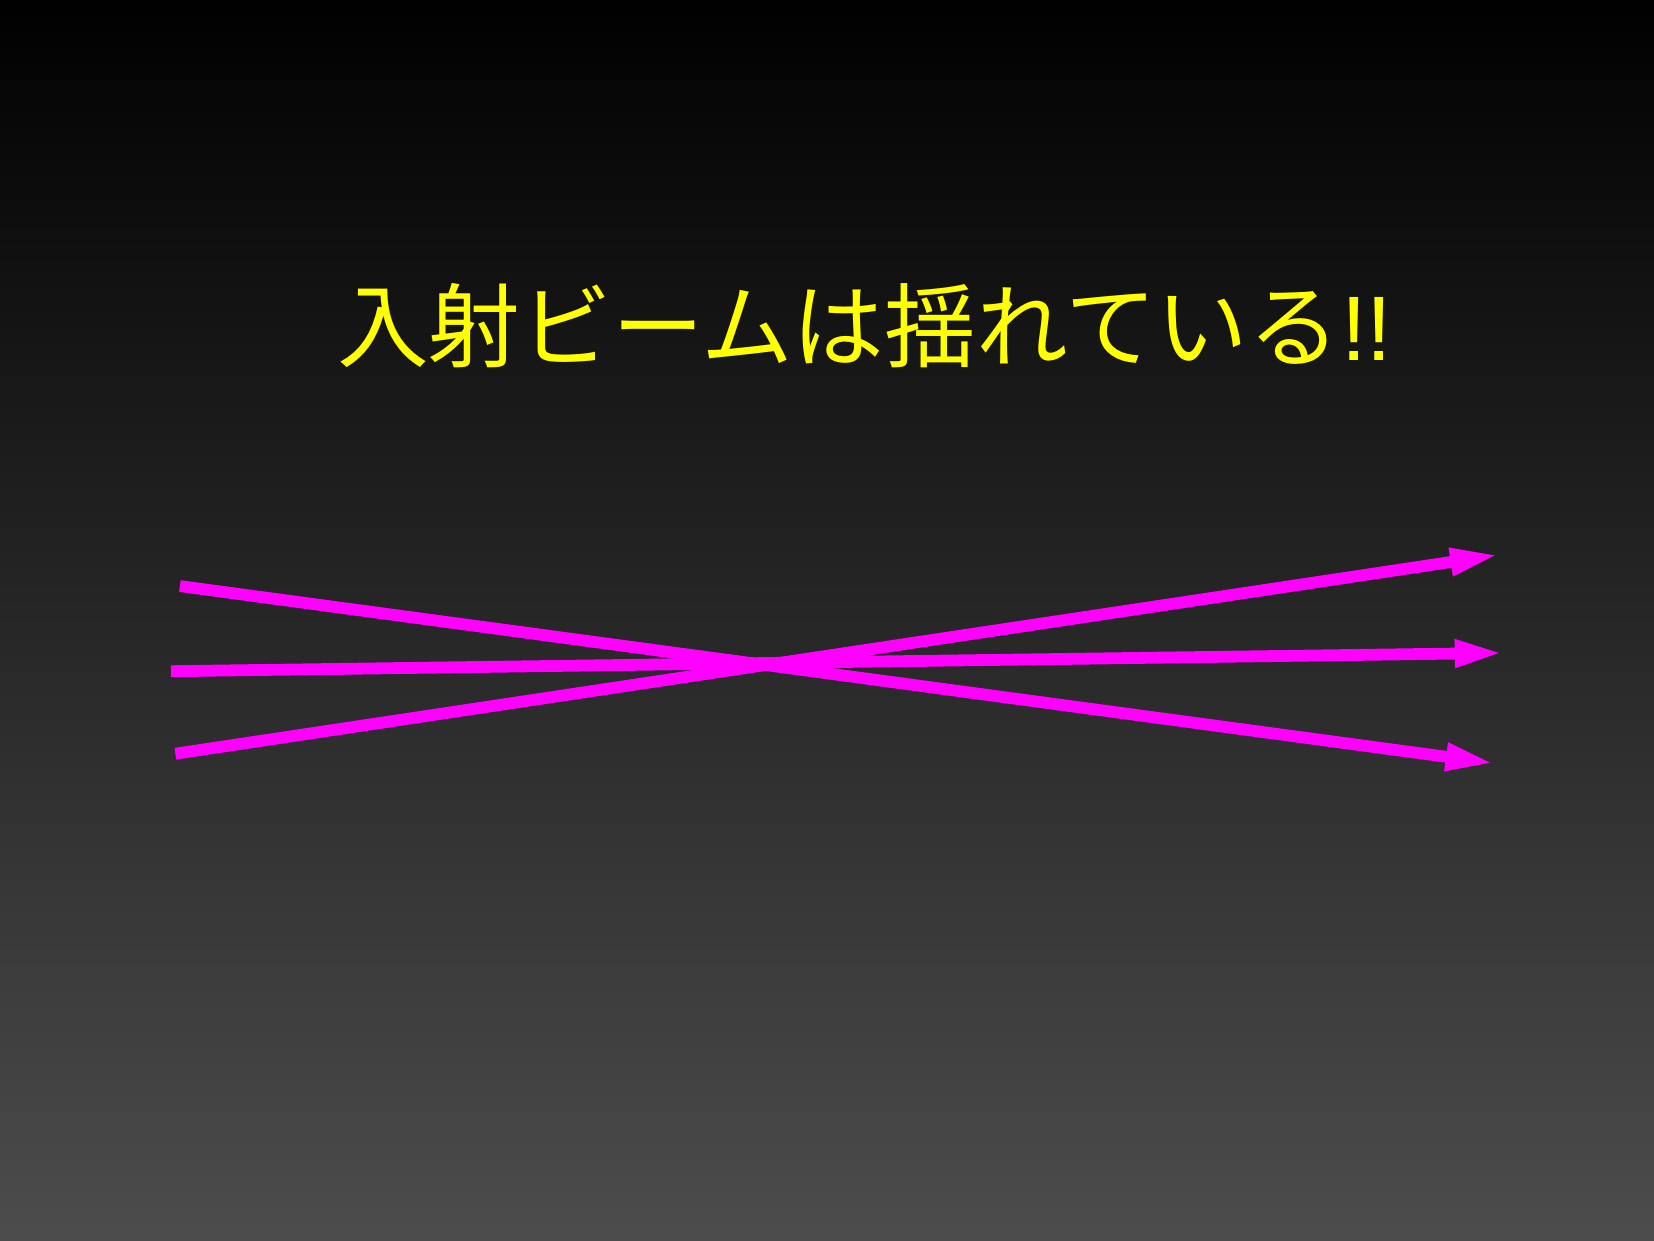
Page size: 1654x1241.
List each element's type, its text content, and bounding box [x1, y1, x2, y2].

text_box 入射ビームは揺れている!! [322, 246, 1348, 364]
